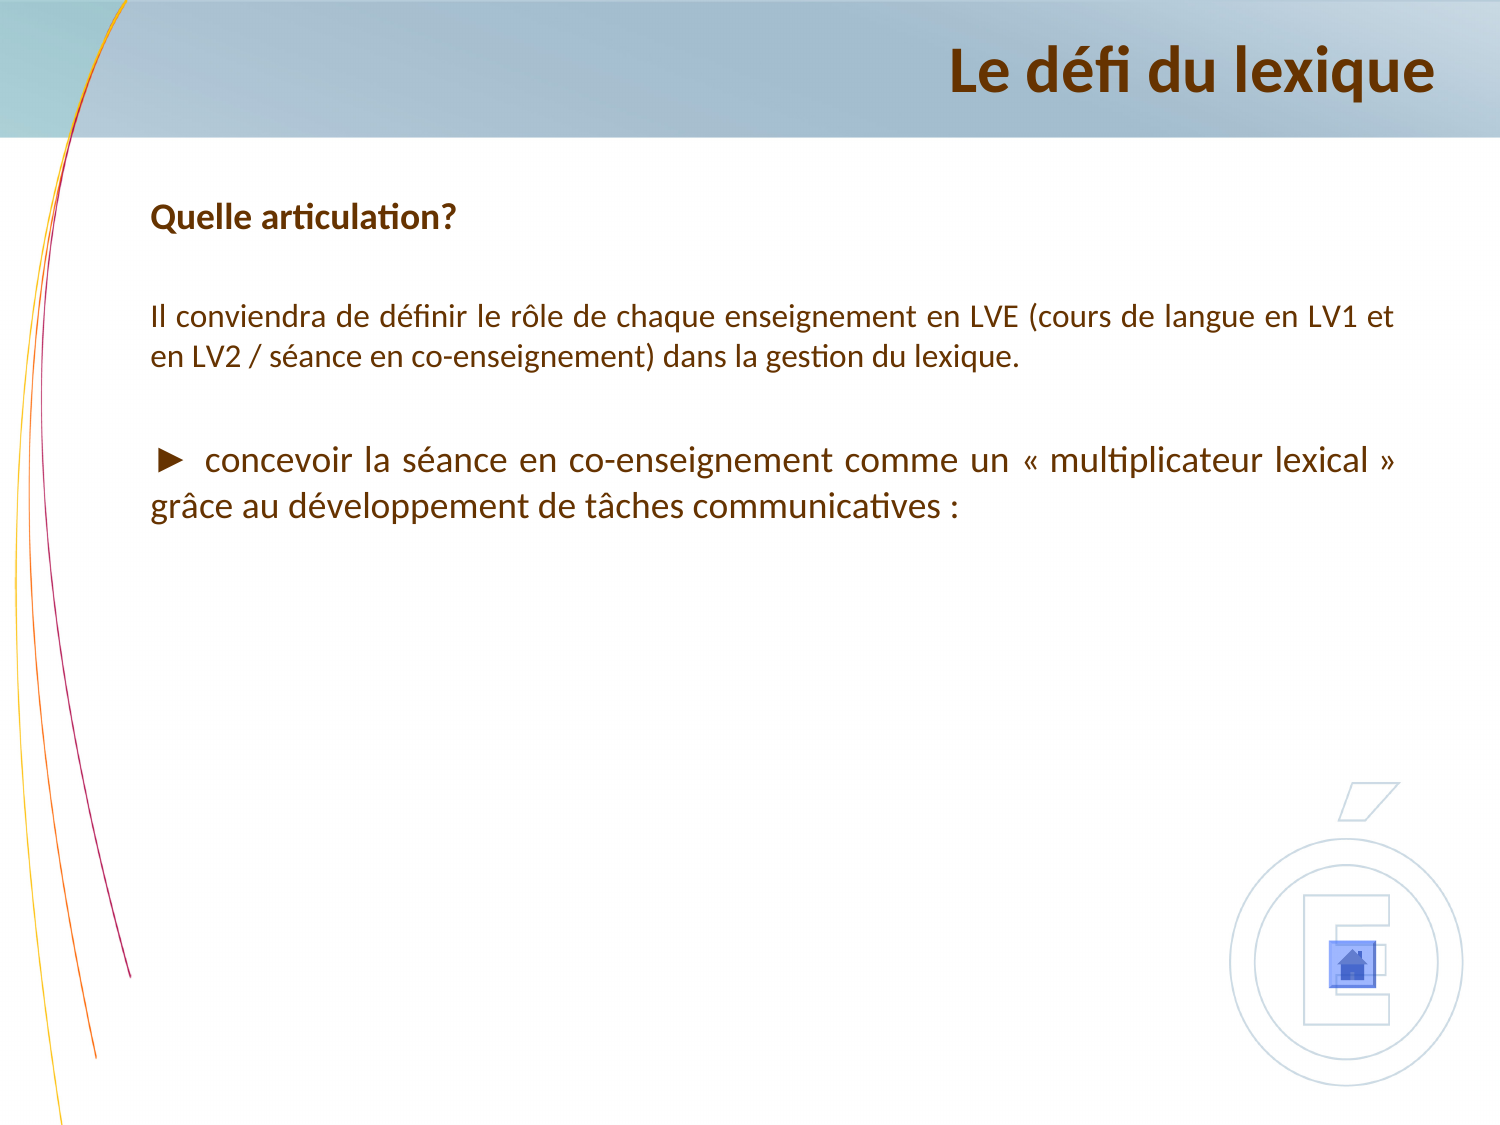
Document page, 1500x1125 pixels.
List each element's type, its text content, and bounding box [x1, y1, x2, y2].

title Le défi du lexique [312, 0, 1451, 160]
text_box [1329, 940, 1377, 989]
list Quelle articulation? Il conviendra de définir le rôle de chaque enseignement en LVE (cours de langue en LV1 et en LV2 / séance en co-enseignement) dans la gestion du lexique. ► concevoir la séance en co-enseignement comme un « multiplicateur lexical » grâce au développement de tâches communicatives : [135, 184, 1412, 811]
picture [0, 0, 1500, 1125]
